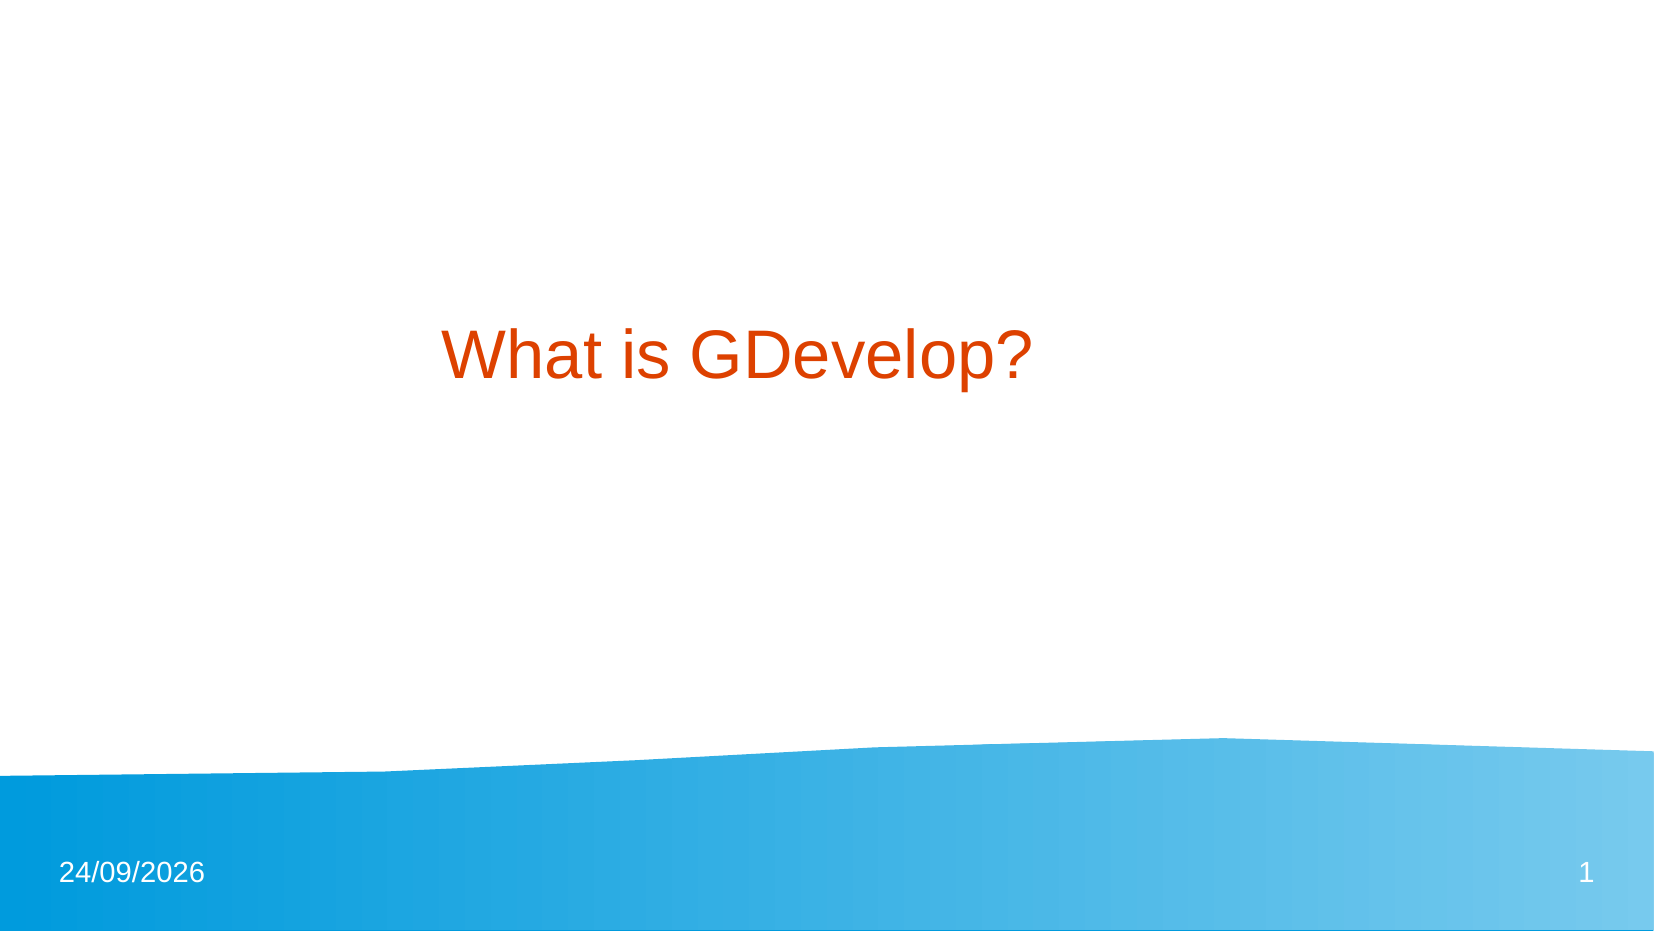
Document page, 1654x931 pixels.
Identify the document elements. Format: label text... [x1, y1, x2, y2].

title What is GDevelop? [0, 265, 1477, 443]
